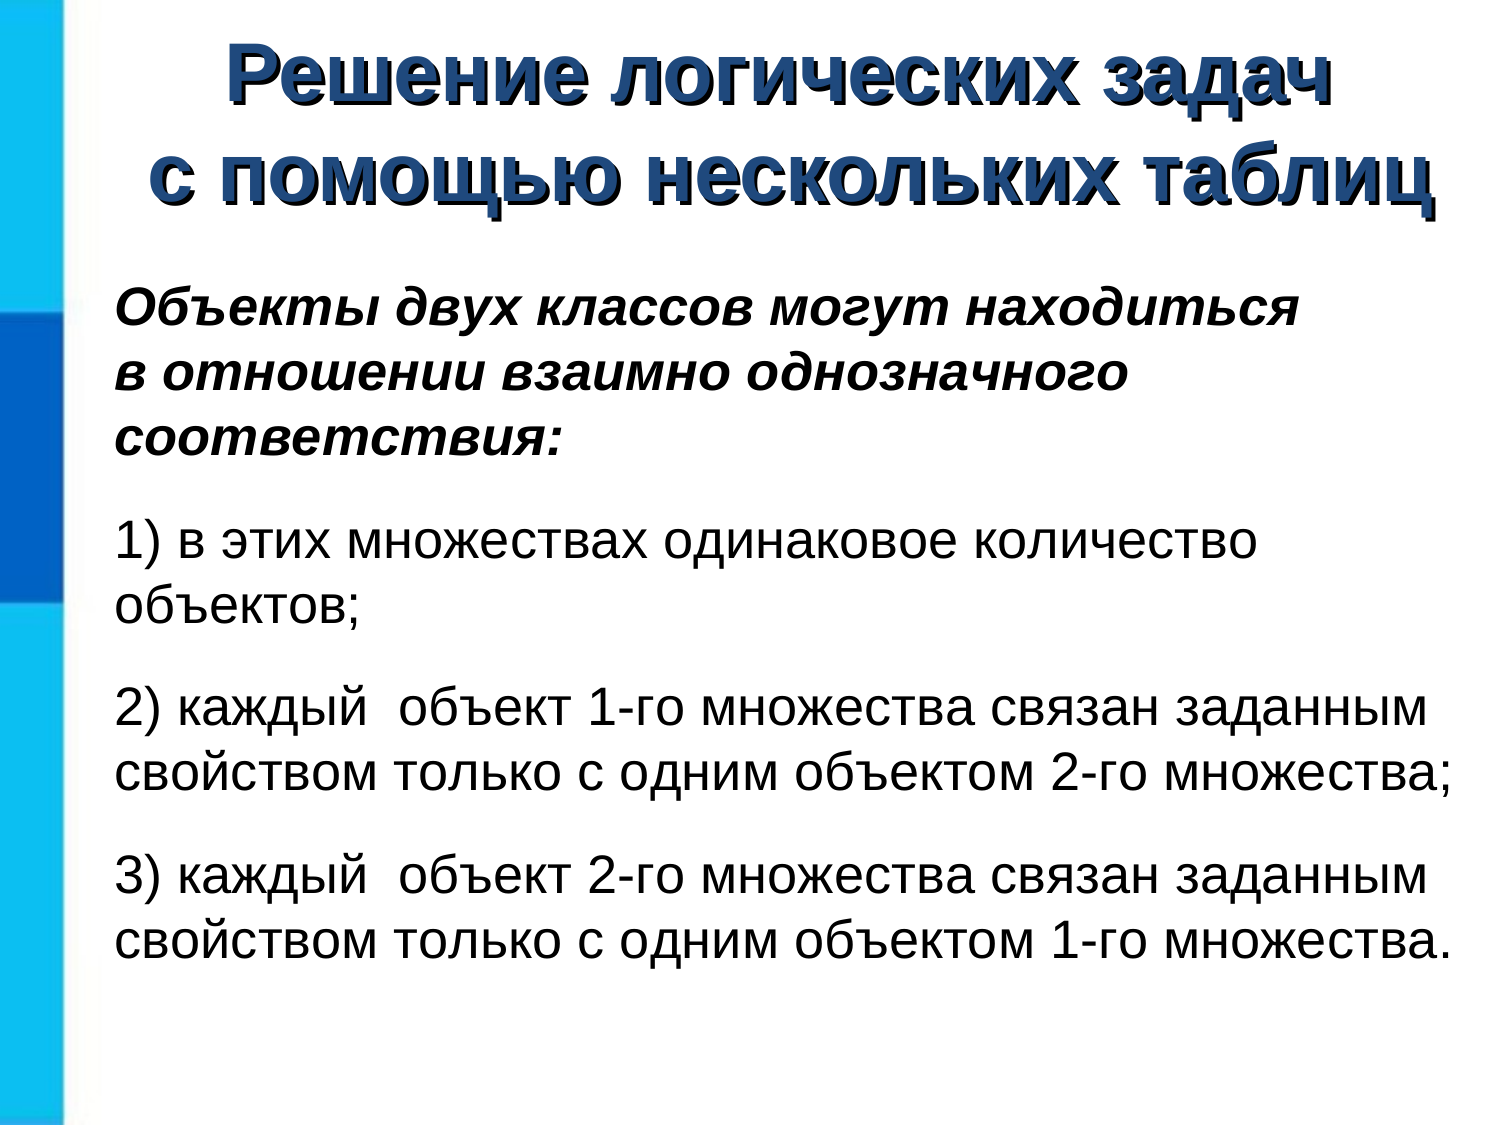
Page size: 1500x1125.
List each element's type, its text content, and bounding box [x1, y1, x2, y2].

picture [0, 0, 1500, 1125]
title Решение логических задач с помощью нескольких таблиц [117, 29, 1465, 207]
text_box Объекты двух классов могут находиться в отношении взаимно однозначного соответствия: в этих множествах одинаковое количество объектов; каждый объект 1-го множества связан заданным свойством только с одним объектом 2-го множества; каждый объект 2-го множества связан заданным свойством только с одним объектом 1-го множества. [99, 264, 1500, 977]
